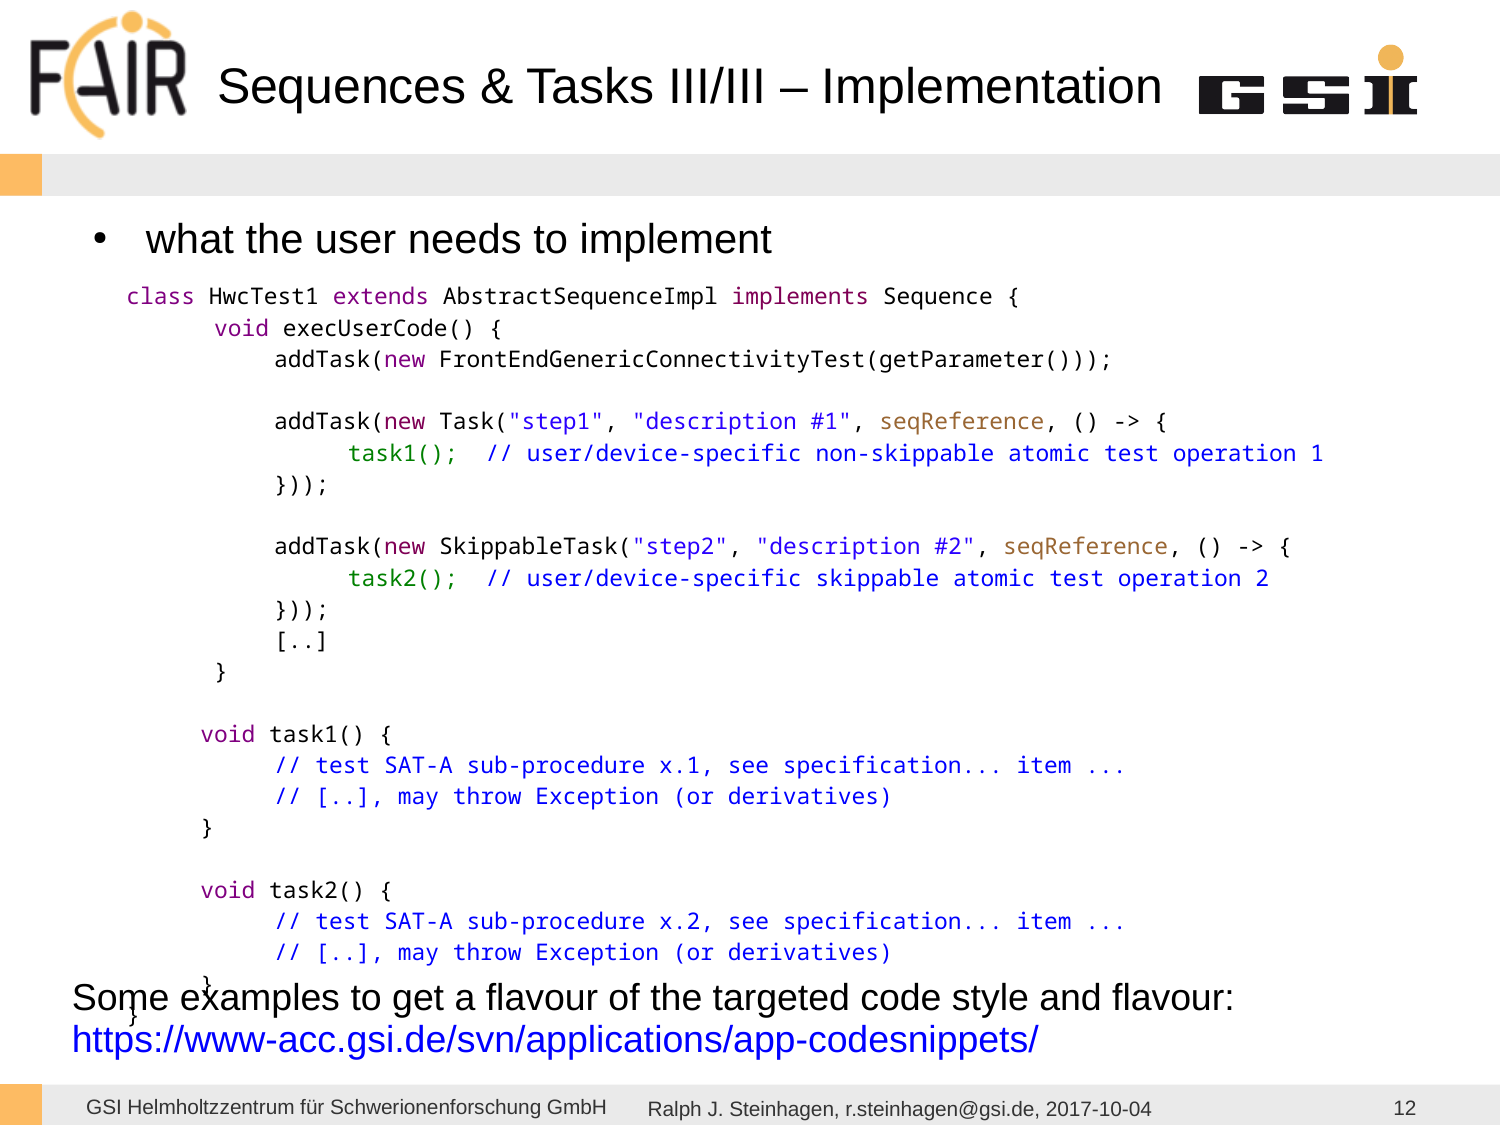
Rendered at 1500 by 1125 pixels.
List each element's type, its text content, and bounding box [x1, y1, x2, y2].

text_box class HwcTest1 extends AbstractSequenceImpl implements Sequence { void execUserCode() { addTask(new FrontEndGenericConnectivityTest(getParameter())); addTask(new Task("step1", "description #1", seqReference, () -> { task1(); // user/device-specific non-skippable atomic test operation 1 })); addTask(new SkippableTask("step2", "description #2", seqReference, () -> { task2(); // user/device-specific skippable atomic test operation 2 })); [..] } void task1() { // test SAT-A sub-procedure x.1, see specification... item ... // [..], may throw Exception (or derivatives) } void task2() { // test SAT-A sub-procedure x.2, see specification... item ... // [..], may throw Exception (or derivatives) } } [111, 272, 1377, 990]
picture [30, 9, 187, 141]
picture [1197, 42, 1419, 117]
text_box Some examples to get a flavour of the targeted code style and flavour:https://www-acc.gsi.de/svn/applications/app-codesnippets/ [57, 968, 1288, 1068]
list what the user needs to implement [75, 215, 1425, 1055]
title Sequences & Tasks III/III – Implementation [217, 20, 1180, 147]
